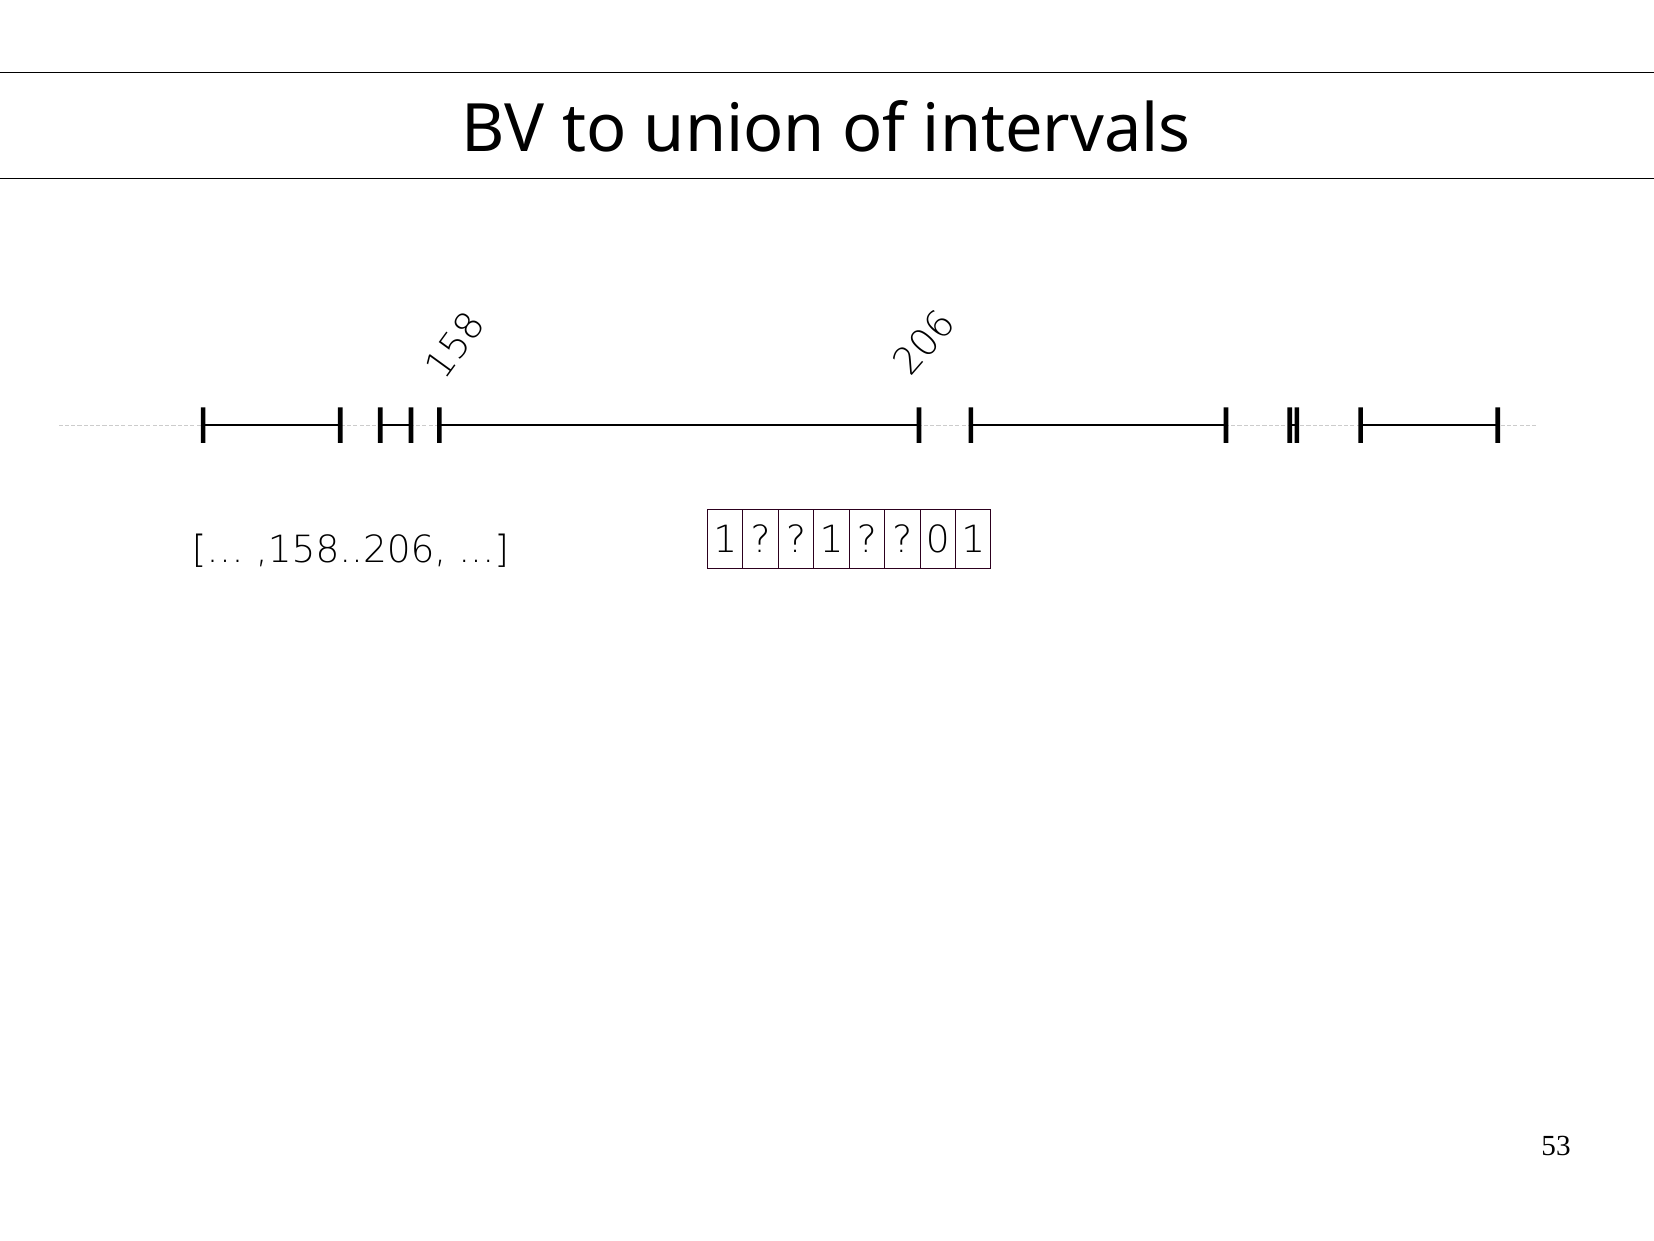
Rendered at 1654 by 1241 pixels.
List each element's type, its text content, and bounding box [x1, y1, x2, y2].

text_box ? [884, 509, 920, 569]
text_box ? [778, 509, 813, 569]
text_box 158 [401, 287, 509, 404]
text_box [… ,158..206, ...] [177, 519, 525, 579]
text_box 0 [920, 509, 955, 569]
text_box 1 [813, 509, 849, 569]
text_box 1 [955, 509, 991, 569]
text_box ? [849, 509, 884, 569]
text_box 1 [707, 509, 742, 569]
text_box BV to union of intervals [0, 72, 1654, 166]
text_box 206 [869, 285, 980, 400]
text_box ? [742, 509, 778, 569]
